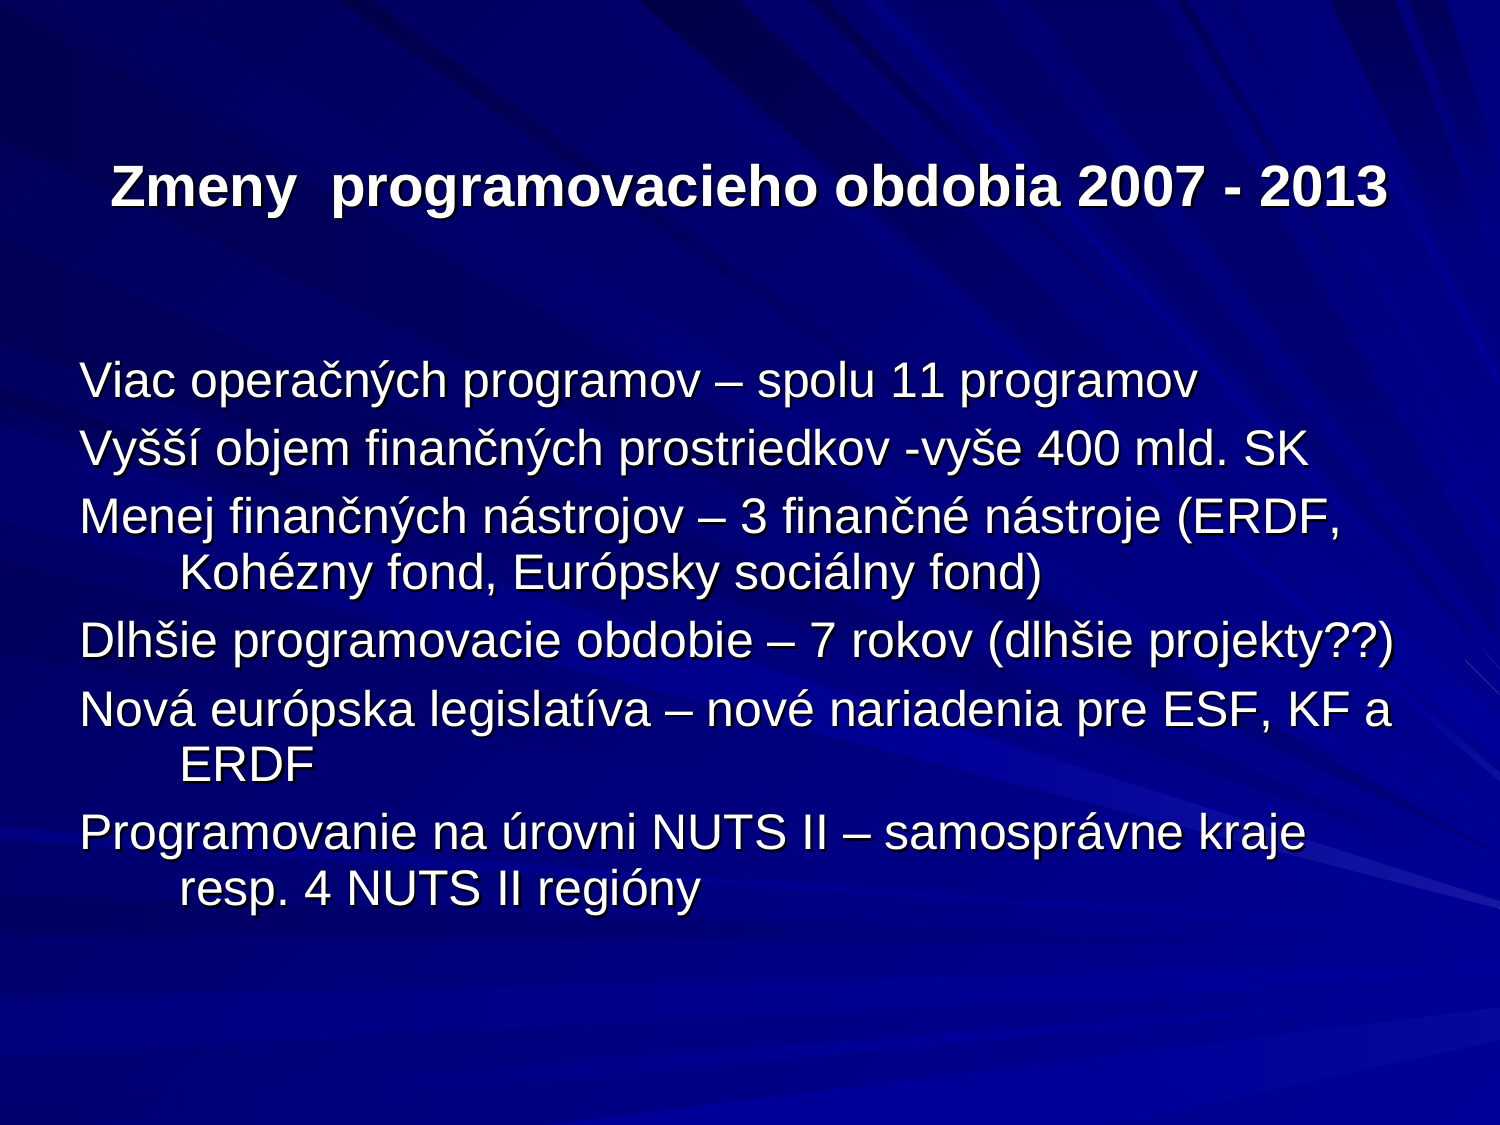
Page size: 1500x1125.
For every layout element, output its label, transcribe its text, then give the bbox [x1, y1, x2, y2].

title Zmeny programovacieho obdobia 2007 - 2013 [75, 45, 1426, 234]
list Viac operačných programov – spolu 11 programov Vyšší objem finančných prostriedkov -vyše 400 mld. SK Menej finančných nástrojov – 3 finančné nástroje (ERDF, Kohézny fond, Európsky sociálny fond) Dlhšie programovacie obdobie – 7 rokov (dlhšie projekty??) Nová európska legislatíva – nové nariadenia pre ESF, KF a ERDF Programovanie na úrovni NUTS II – samosprávne kraje resp. 4 NUTS II regióny [64, 267, 1415, 1125]
